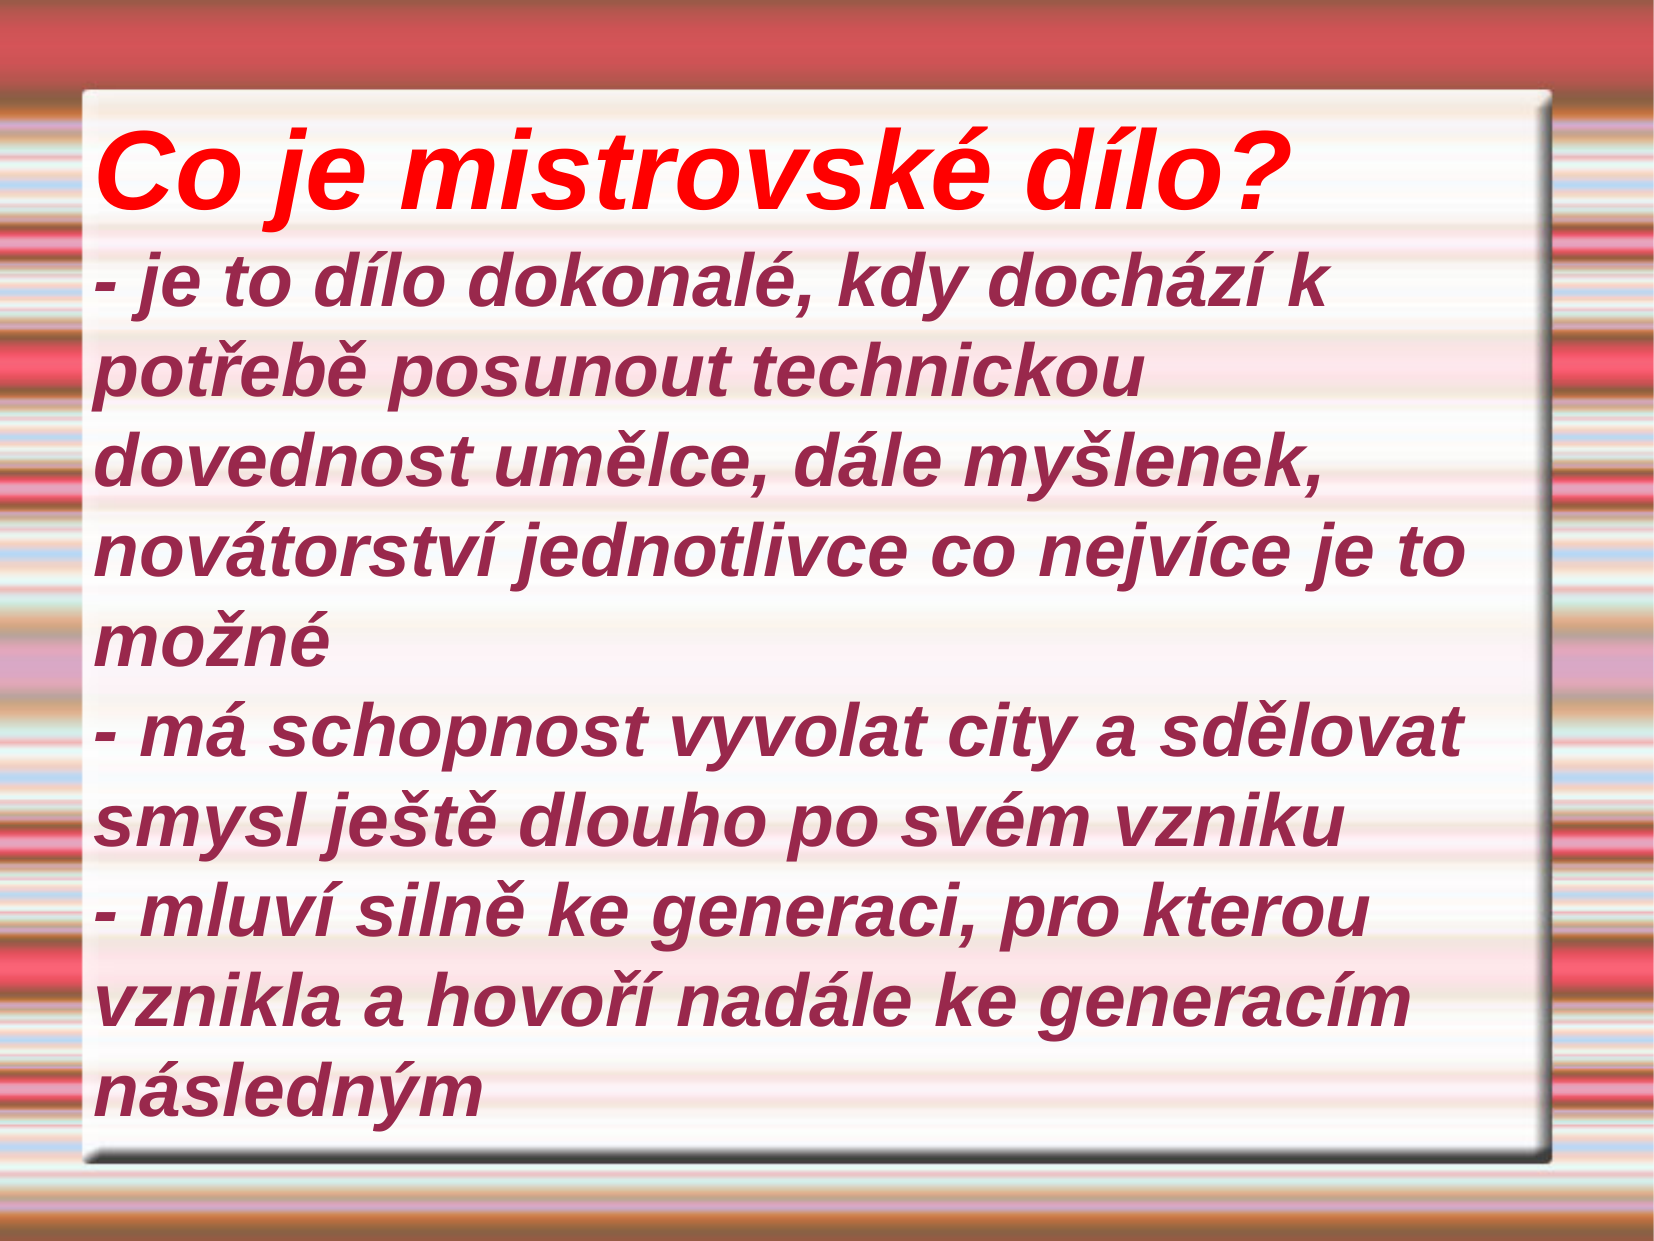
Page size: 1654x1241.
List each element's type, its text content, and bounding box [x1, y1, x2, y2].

picture [0, 0, 1654, 1241]
title Co je mistrovské dílo? - je to dílo dokonalé, kdy dochází k potřebě posunout technickou dovednost umělce, dále myšlenek, novátorství jednotlivce co nejvíce je to možné - má schopnost vyvolat city a sdělovat smysl ještě dlouho po svém vzniku - mluví silně ke generaci, pro kterou vznikla a hovoří nadále ke generacím následným [93, 53, 1507, 1176]
